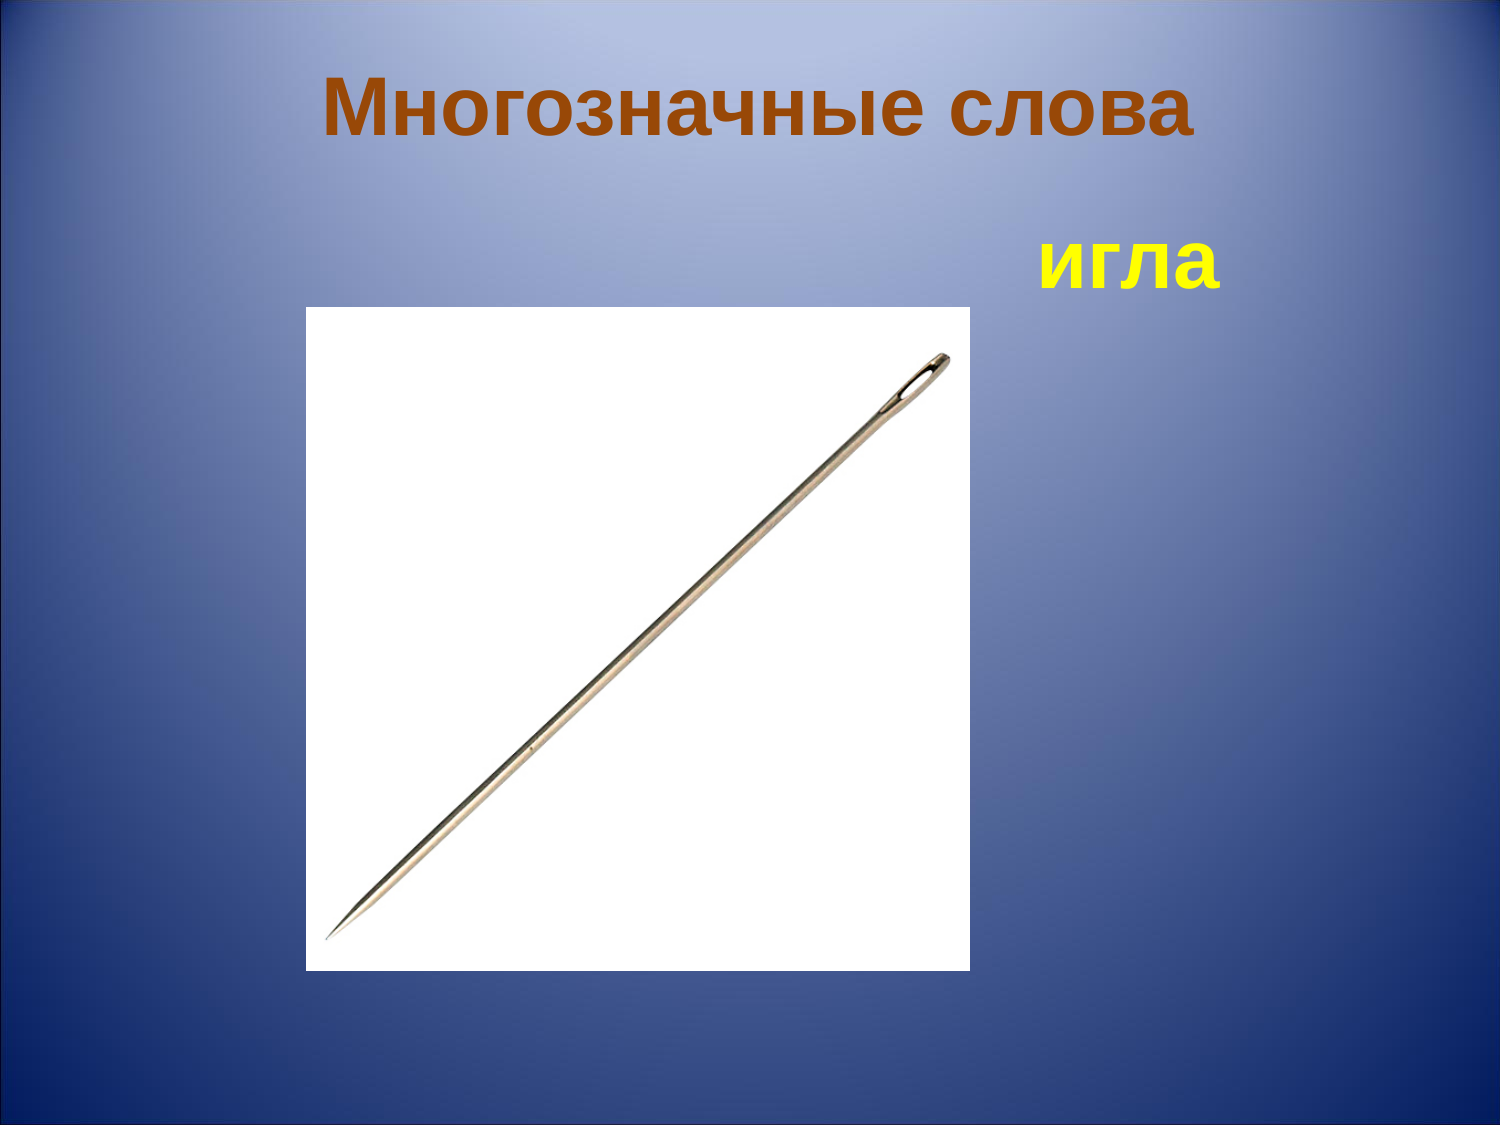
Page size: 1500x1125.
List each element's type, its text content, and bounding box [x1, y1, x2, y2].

text_box игла [1021, 197, 1235, 313]
text_box Многозначные слова [306, 44, 1210, 160]
picture [306, 307, 970, 971]
